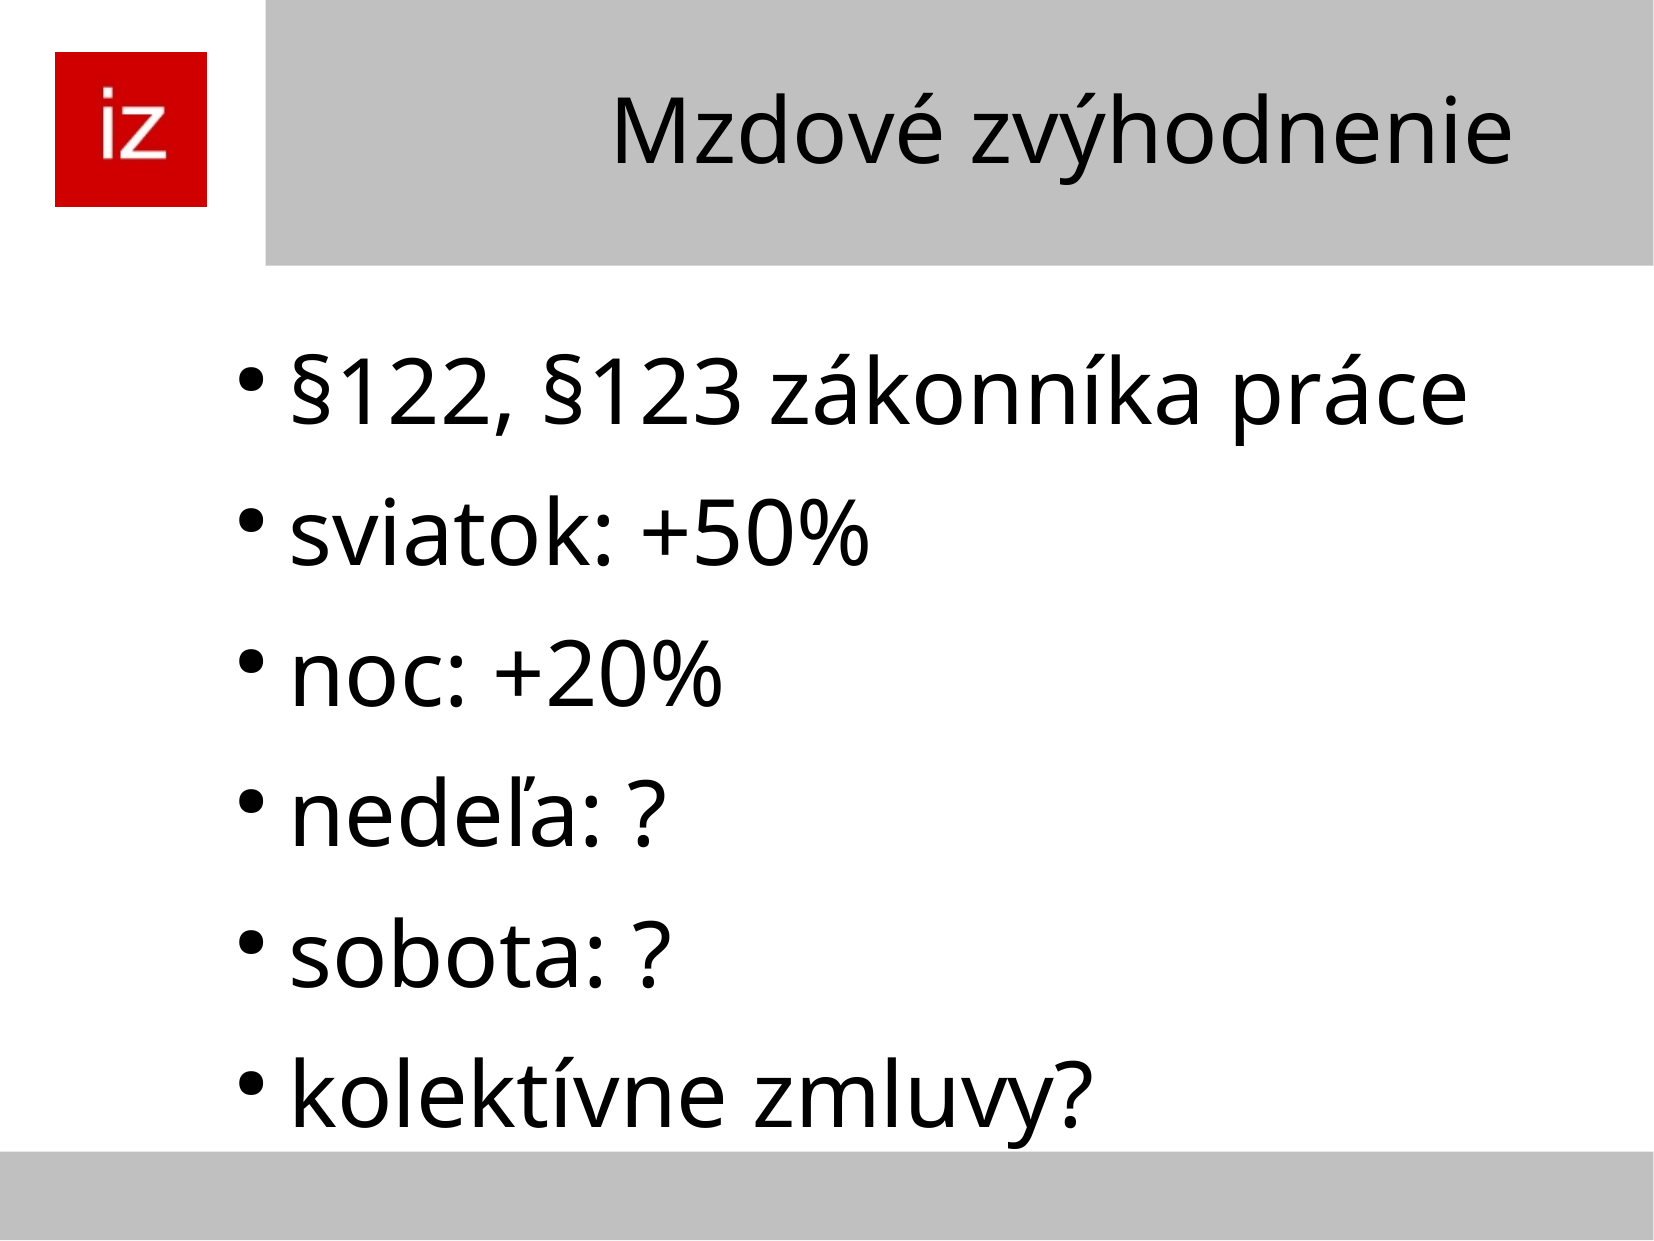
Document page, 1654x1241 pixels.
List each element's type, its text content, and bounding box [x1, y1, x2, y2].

picture [55, 52, 207, 207]
list §122, §123 zákonníka práce sviatok: +50% noc: +20% nedeľa: ? sobota: ? kolektívne zmluvy? [121, 344, 1533, 1126]
title Mzdové zvýhodnenie [561, 29, 1565, 237]
